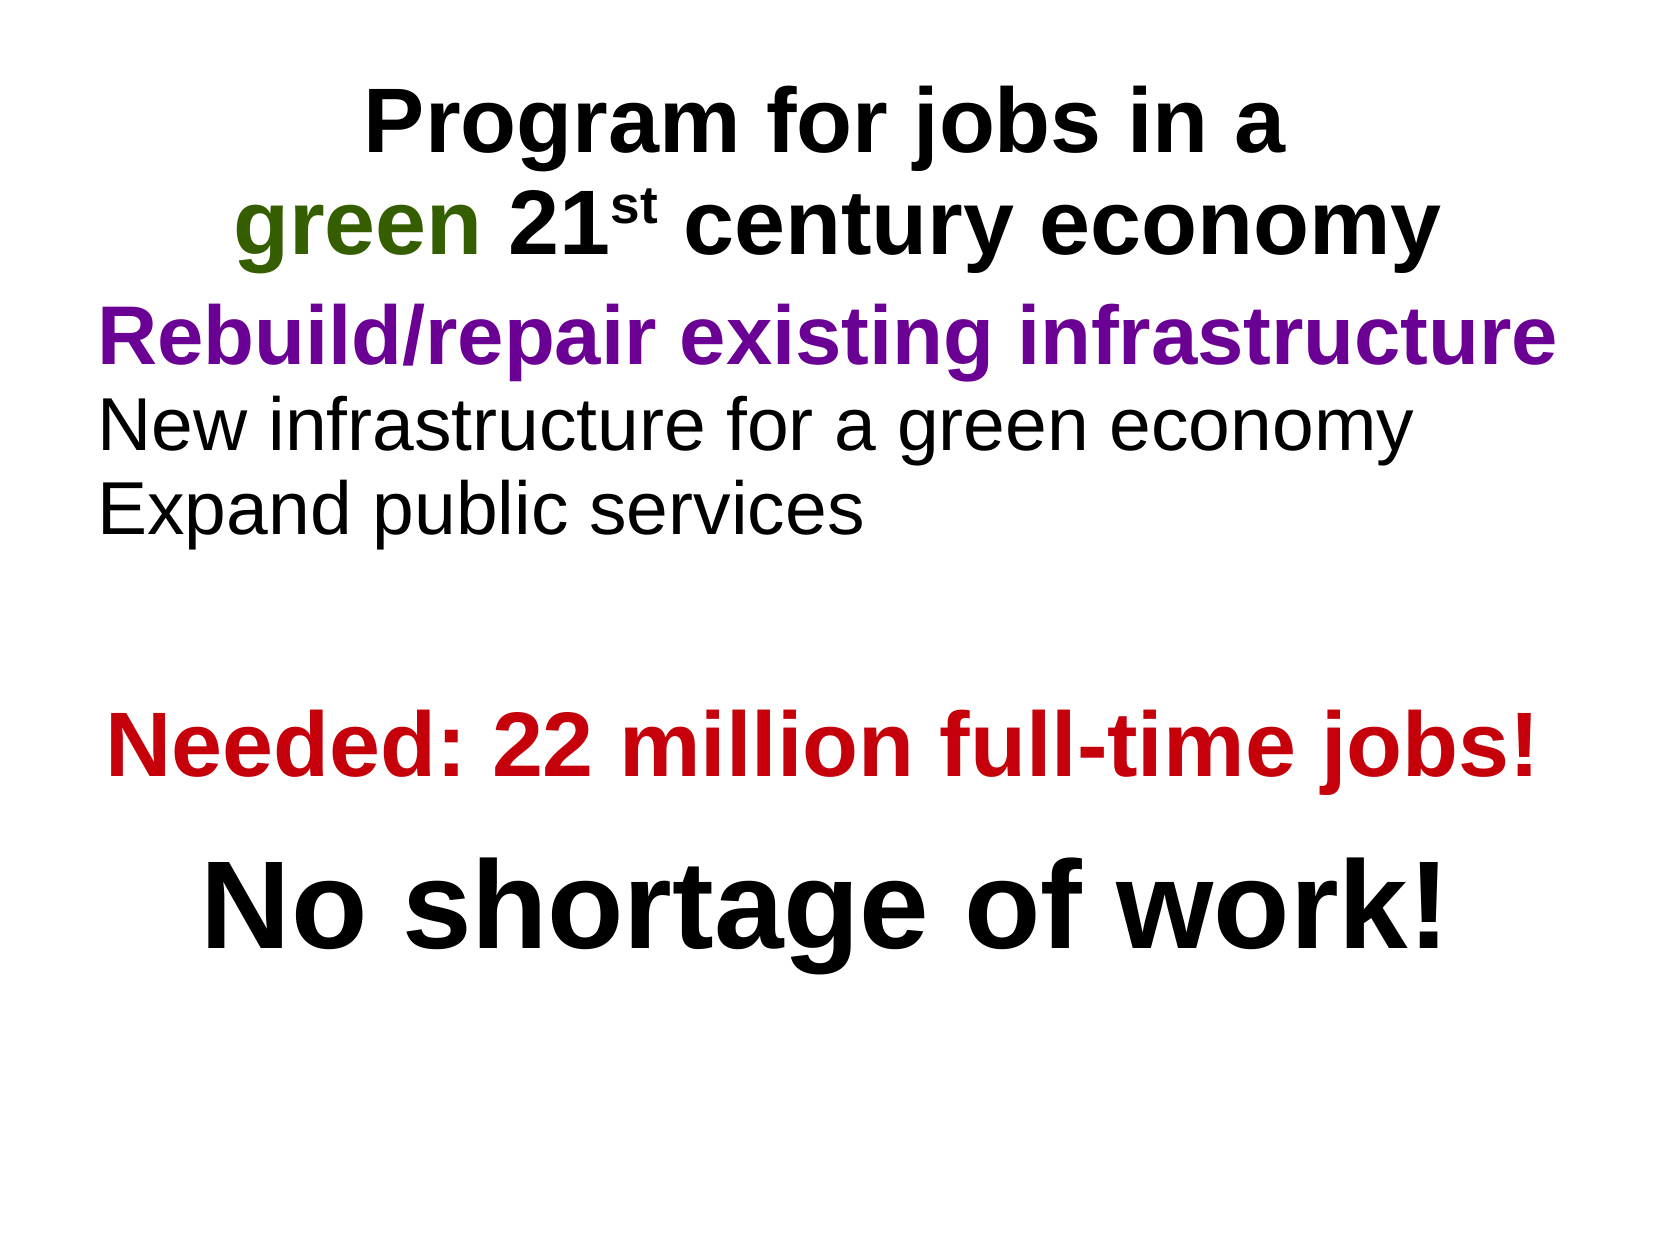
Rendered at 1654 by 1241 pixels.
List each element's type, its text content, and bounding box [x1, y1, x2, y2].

text_box Needed: 22 million full-time jobs! [37, 685, 1611, 804]
text_box Program for jobs in a green 21st century economy Rebuild/repair existing infrastructure New infrastructure for a green economy Expand public services [52, 61, 1624, 593]
text_box No shortage of work! [102, 827, 1550, 983]
